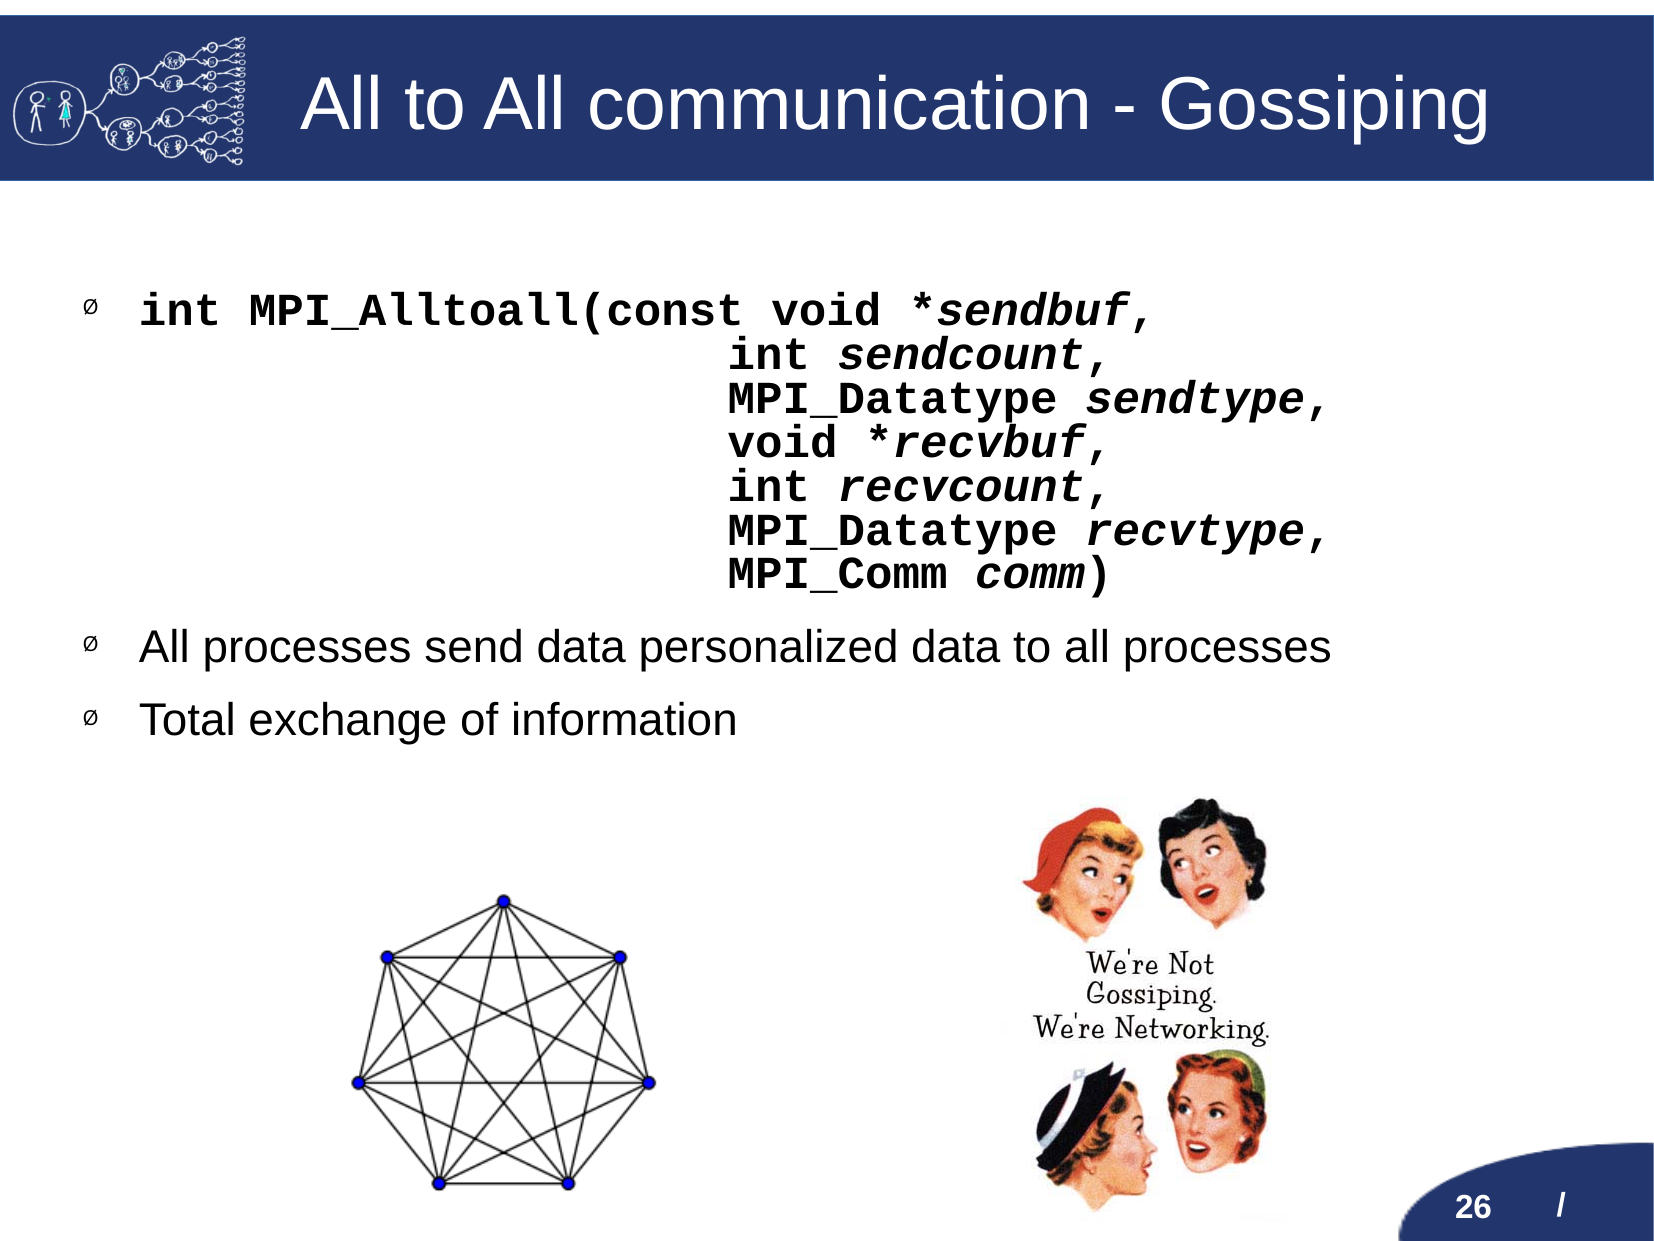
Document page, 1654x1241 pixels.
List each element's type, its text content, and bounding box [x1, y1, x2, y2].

text_box [1455, 1185, 1546, 1226]
list int MPI_Alltoall(const void *sendbuf, int sendcount, MPI_Datatype sendtype, void *recvbuf, int recvcount, MPI_Datatype recvtype, MPI_Comm comm) All processes send data personalized data to all processes Total exchange of information [82, 290, 1571, 871]
picture [347, 893, 661, 1201]
title All to All communication - Gossiping [300, 49, 1571, 150]
picture [999, 796, 1291, 1221]
